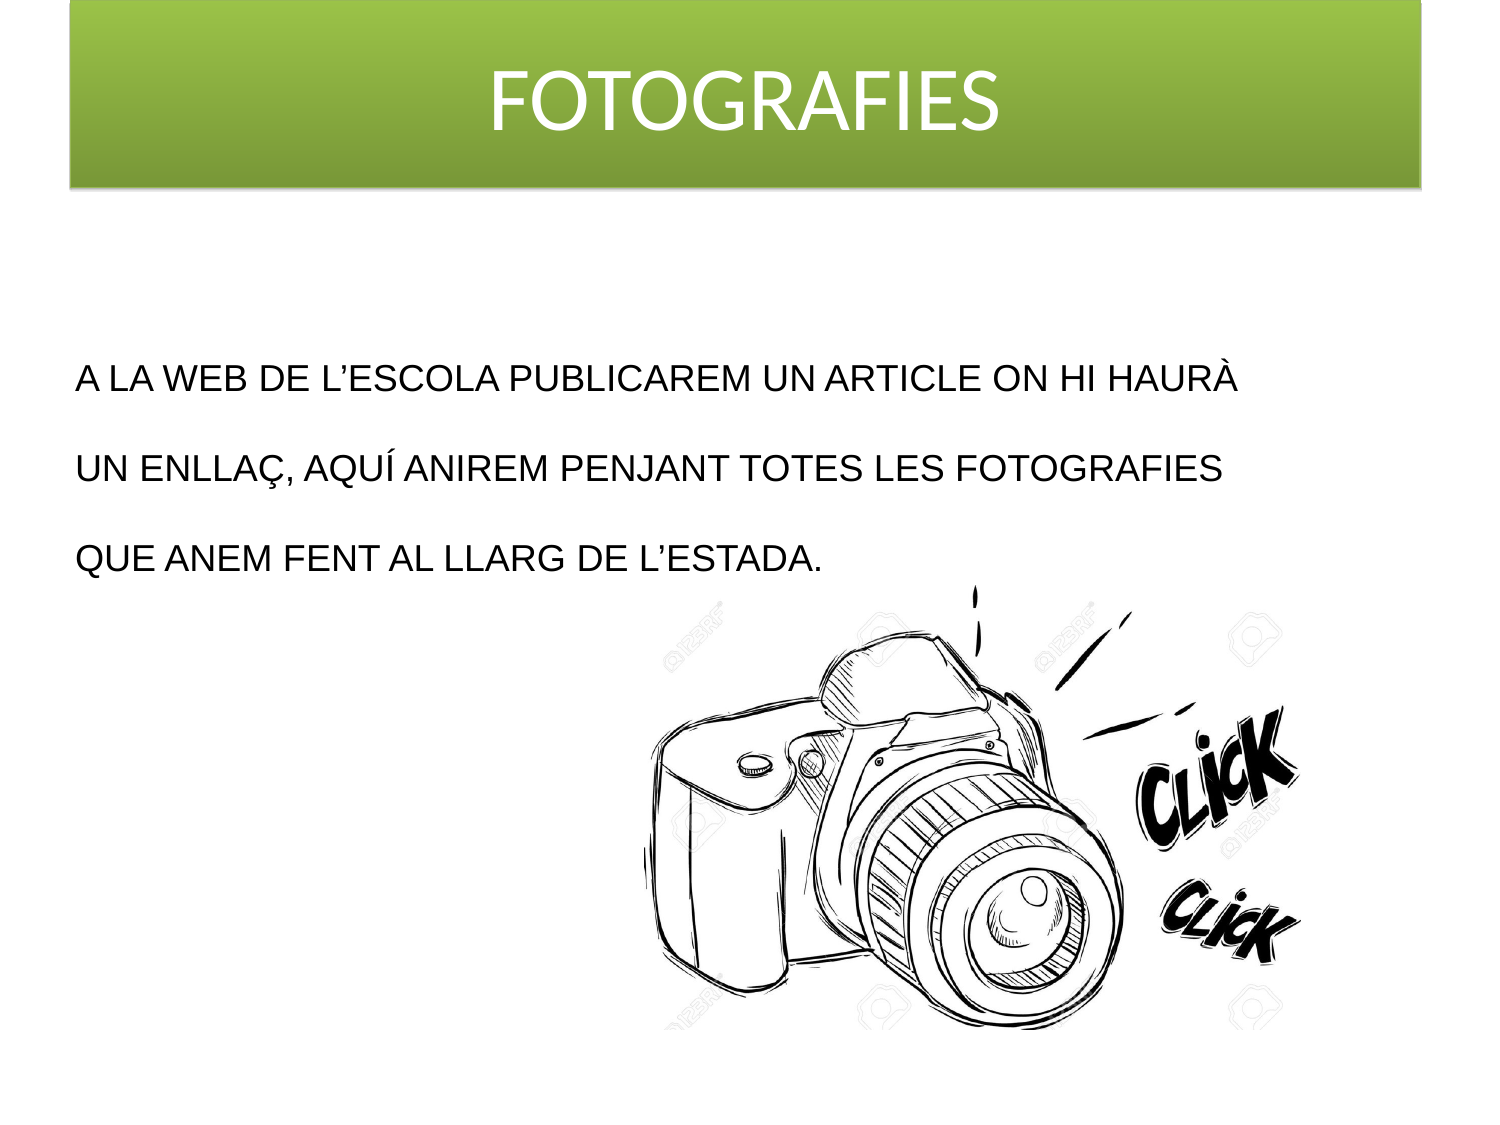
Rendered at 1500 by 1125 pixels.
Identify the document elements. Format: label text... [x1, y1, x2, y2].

title FOTOGRAFIES [70, 0, 1421, 188]
subtitle A LA WEB DE L’ESCOLA PUBLICAREM UN ARTICLE ON HI HAURÀ UN ENLLAÇ, AQUÍ ANIREM PENJANT TOTES LES FOTOGRAFIES QUE ANEM FENT AL LLARG DE L’ESTADA. [75, 262, 1425, 715]
picture [644, 585, 1301, 1030]
